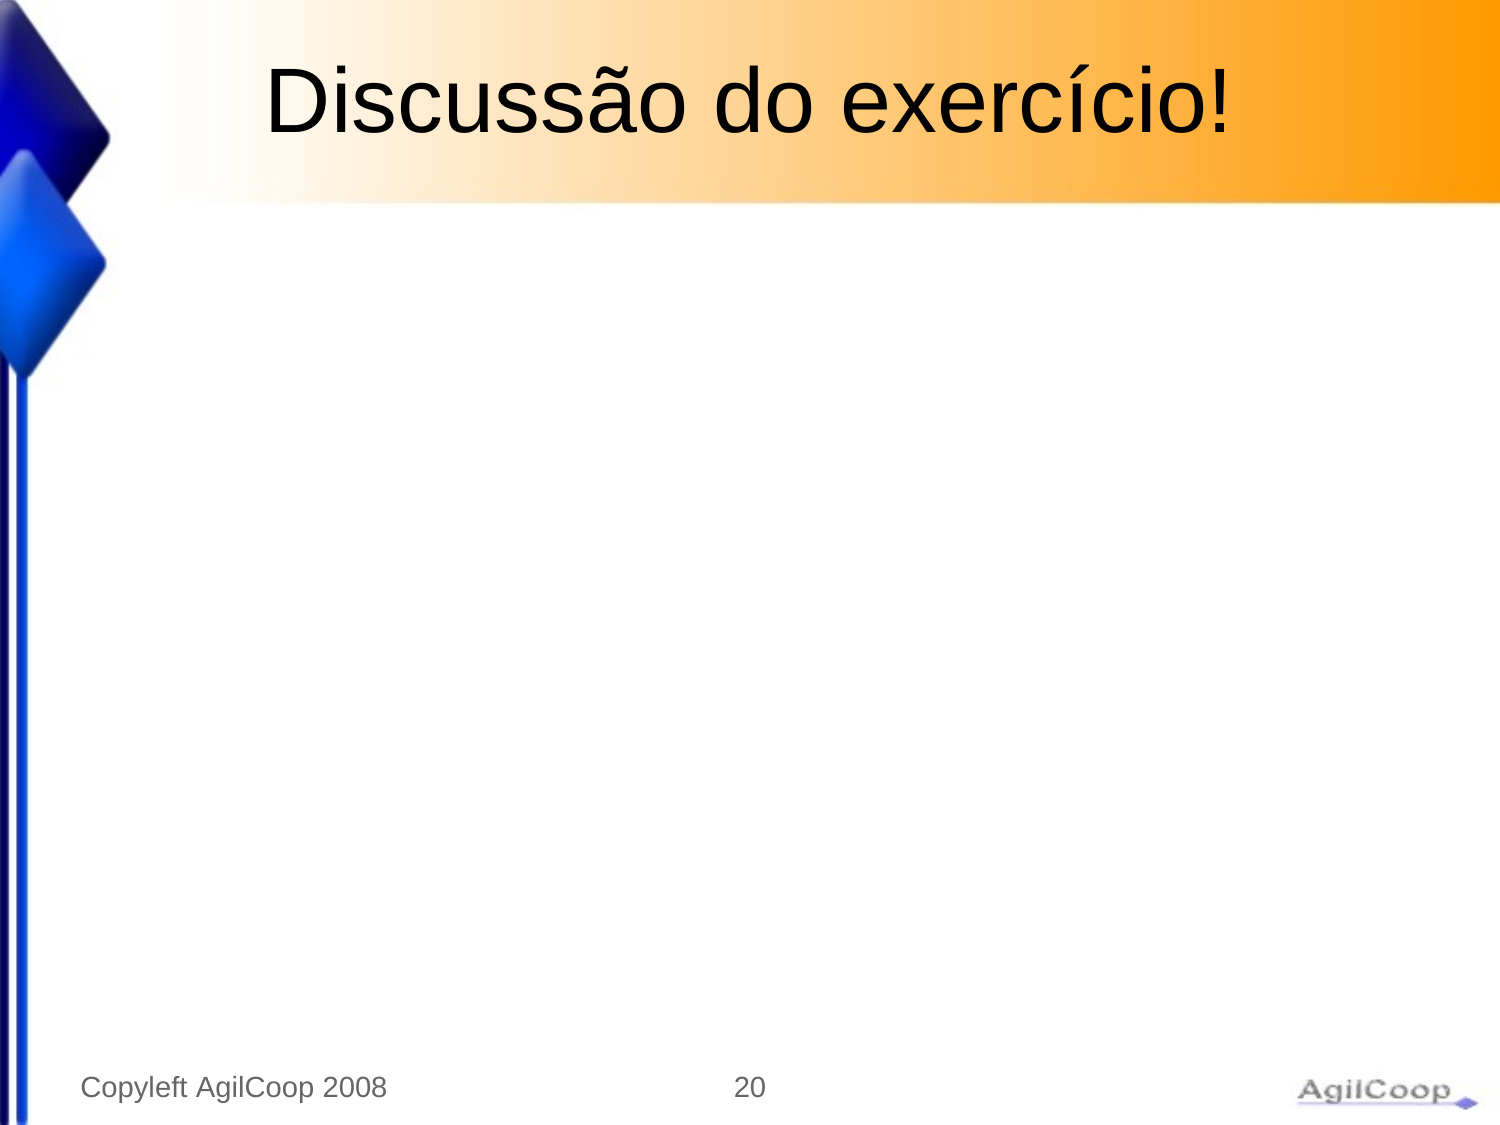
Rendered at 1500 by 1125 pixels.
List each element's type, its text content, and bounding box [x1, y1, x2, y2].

picture [0, 0, 1500, 1125]
title Discussão do exercício! [75, 7, 1425, 196]
